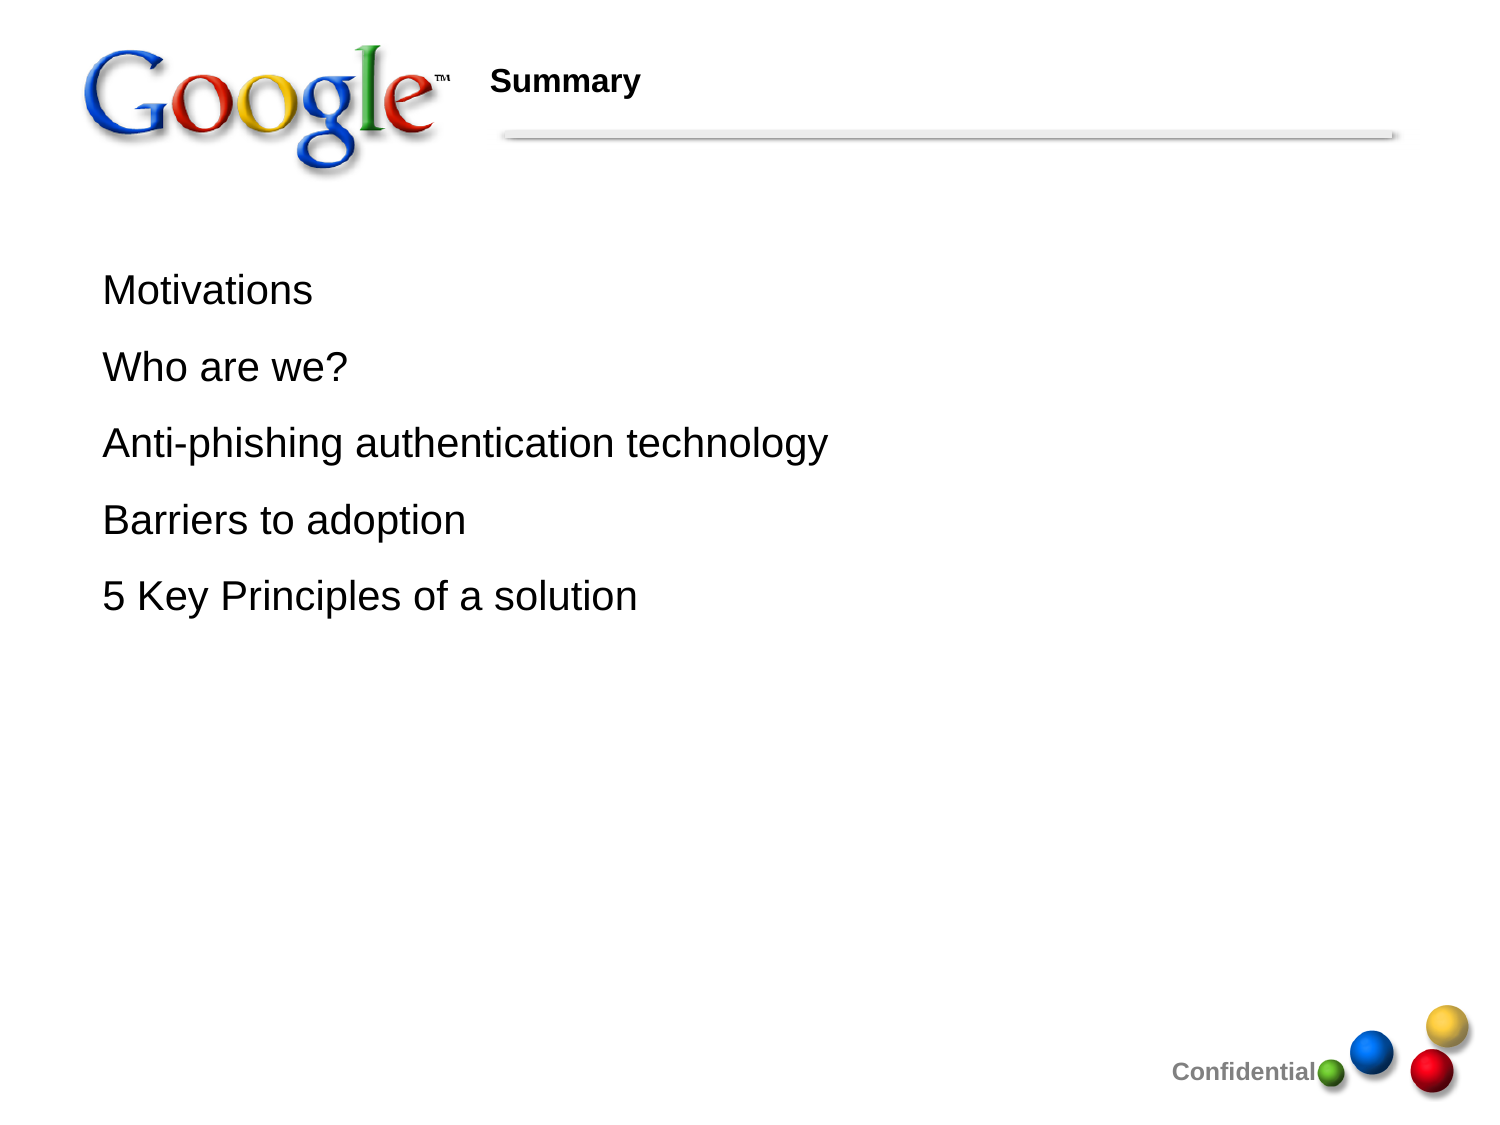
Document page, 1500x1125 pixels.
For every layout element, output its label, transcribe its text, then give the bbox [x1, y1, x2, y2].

title Summary [474, 37, 1450, 126]
list Motivations Who are we? Anti-phishing authentication technology Barriers to adoption 5 Key Principles of a solution [87, 249, 1338, 851]
